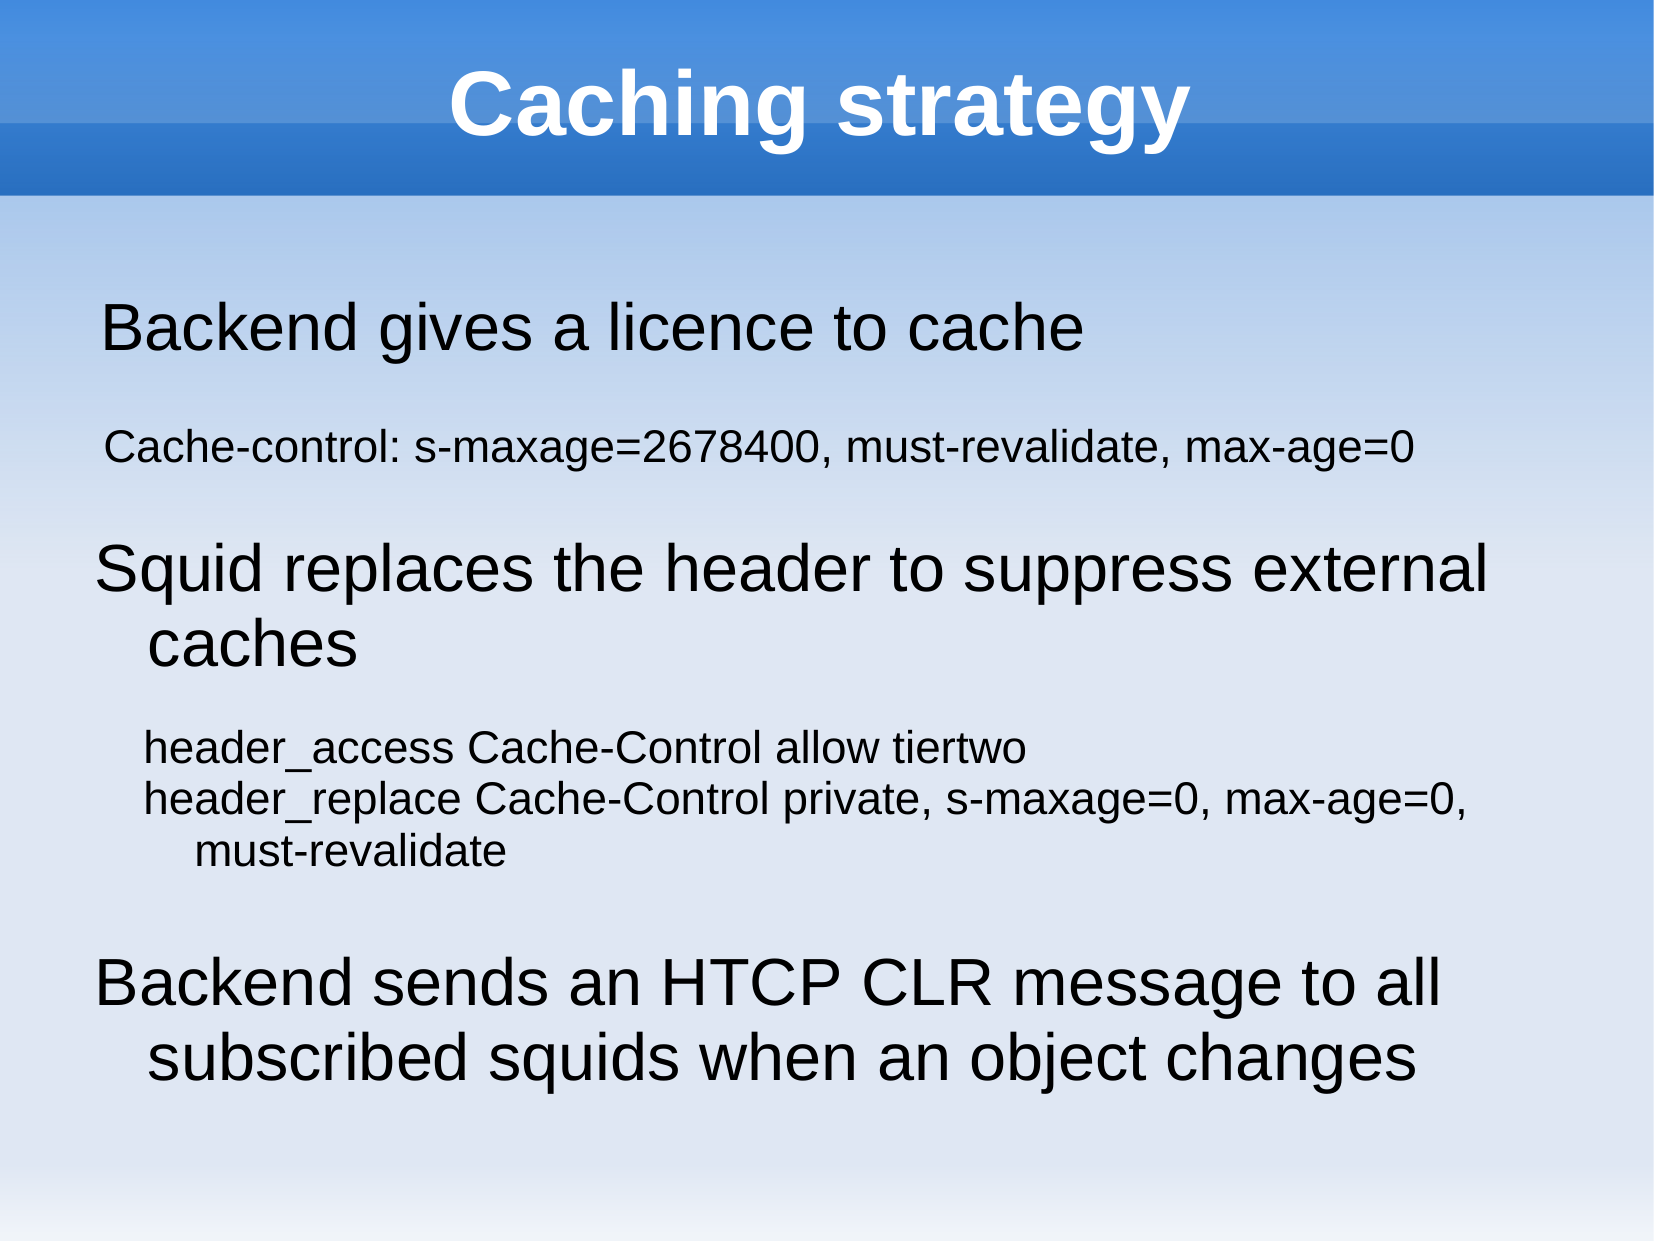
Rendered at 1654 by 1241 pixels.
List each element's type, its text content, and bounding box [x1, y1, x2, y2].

list Backend sends an HTCP CLR message to all subscribed squids when an object changes [76, 944, 1565, 1112]
text_box header_access Cache-Control allow tiertwo header_replace Cache-Control private, s-maxage=0, max-age=0, must-revalidate [128, 714, 1506, 944]
title Caching strategy [76, 0, 1565, 208]
list Backend gives a licence to cache [82, 290, 1571, 414]
text_box Cache-control: s-maxage=2678400, must-revalidate, max-age=0 [88, 413, 1595, 486]
picture [0, 0, 1654, 1241]
list Squid replaces the header to suppress external caches [76, 531, 1565, 698]
